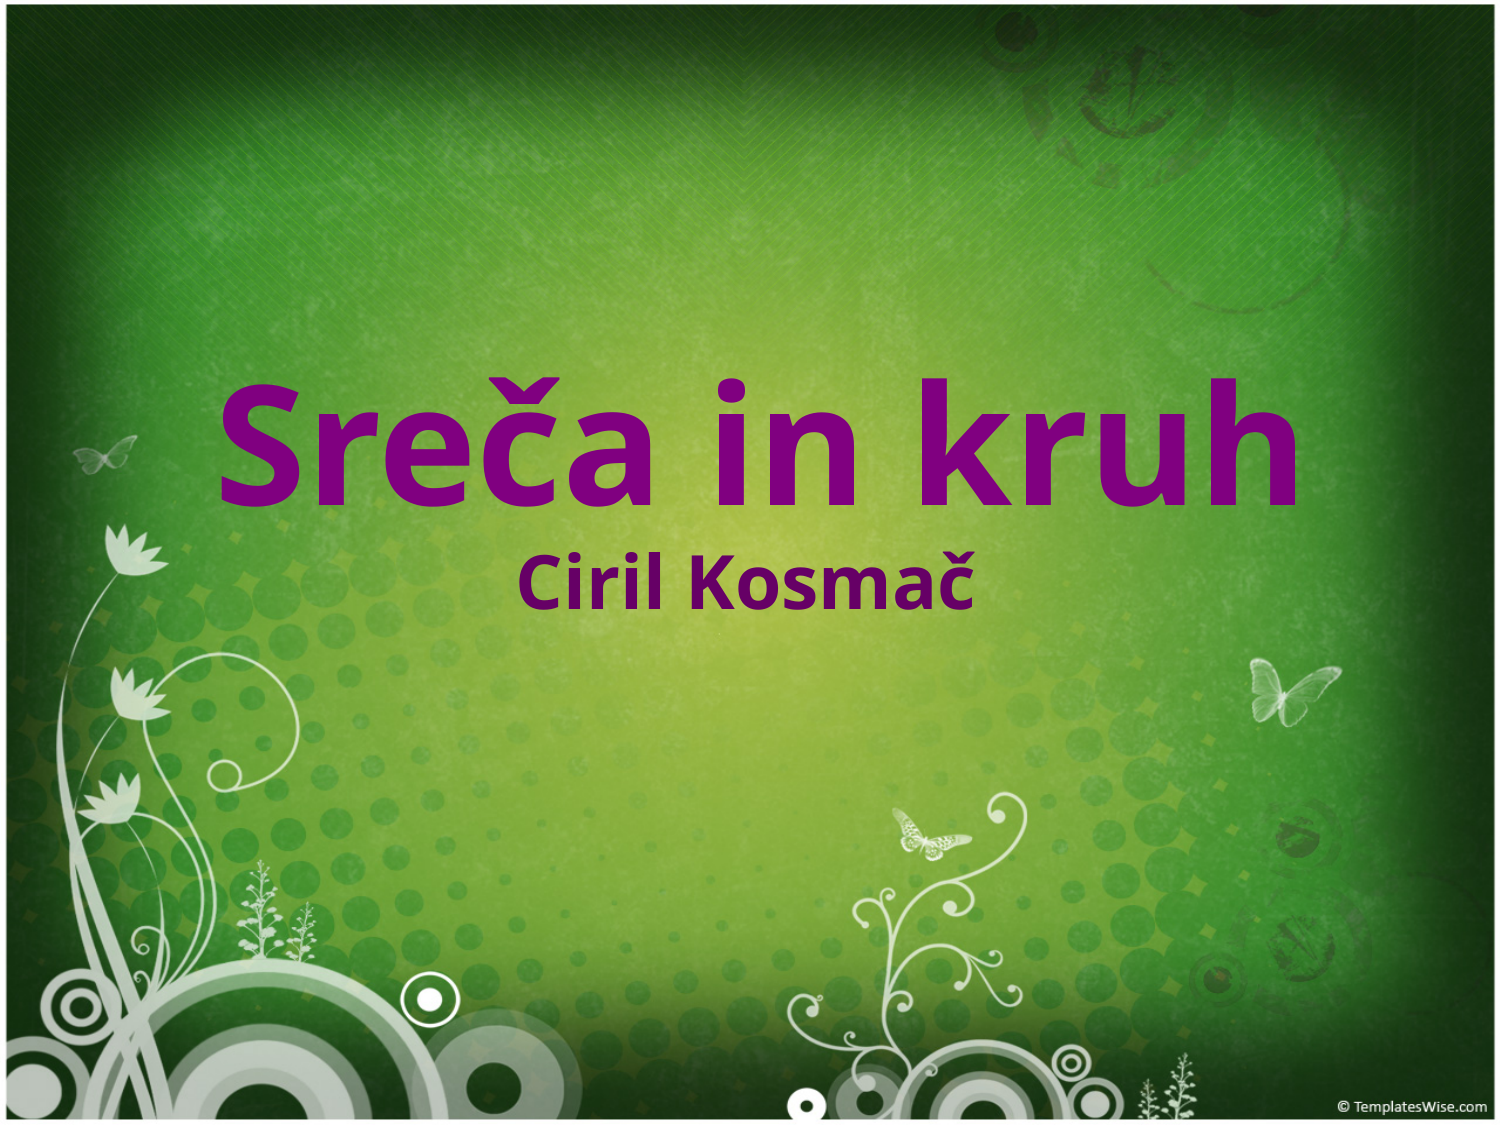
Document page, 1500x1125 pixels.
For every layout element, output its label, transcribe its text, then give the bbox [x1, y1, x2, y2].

title Sreča in kruh [123, 361, 1399, 517]
picture [0, 0, 1500, 1125]
subtitle Ciril Kosmač [230, 527, 1281, 815]
